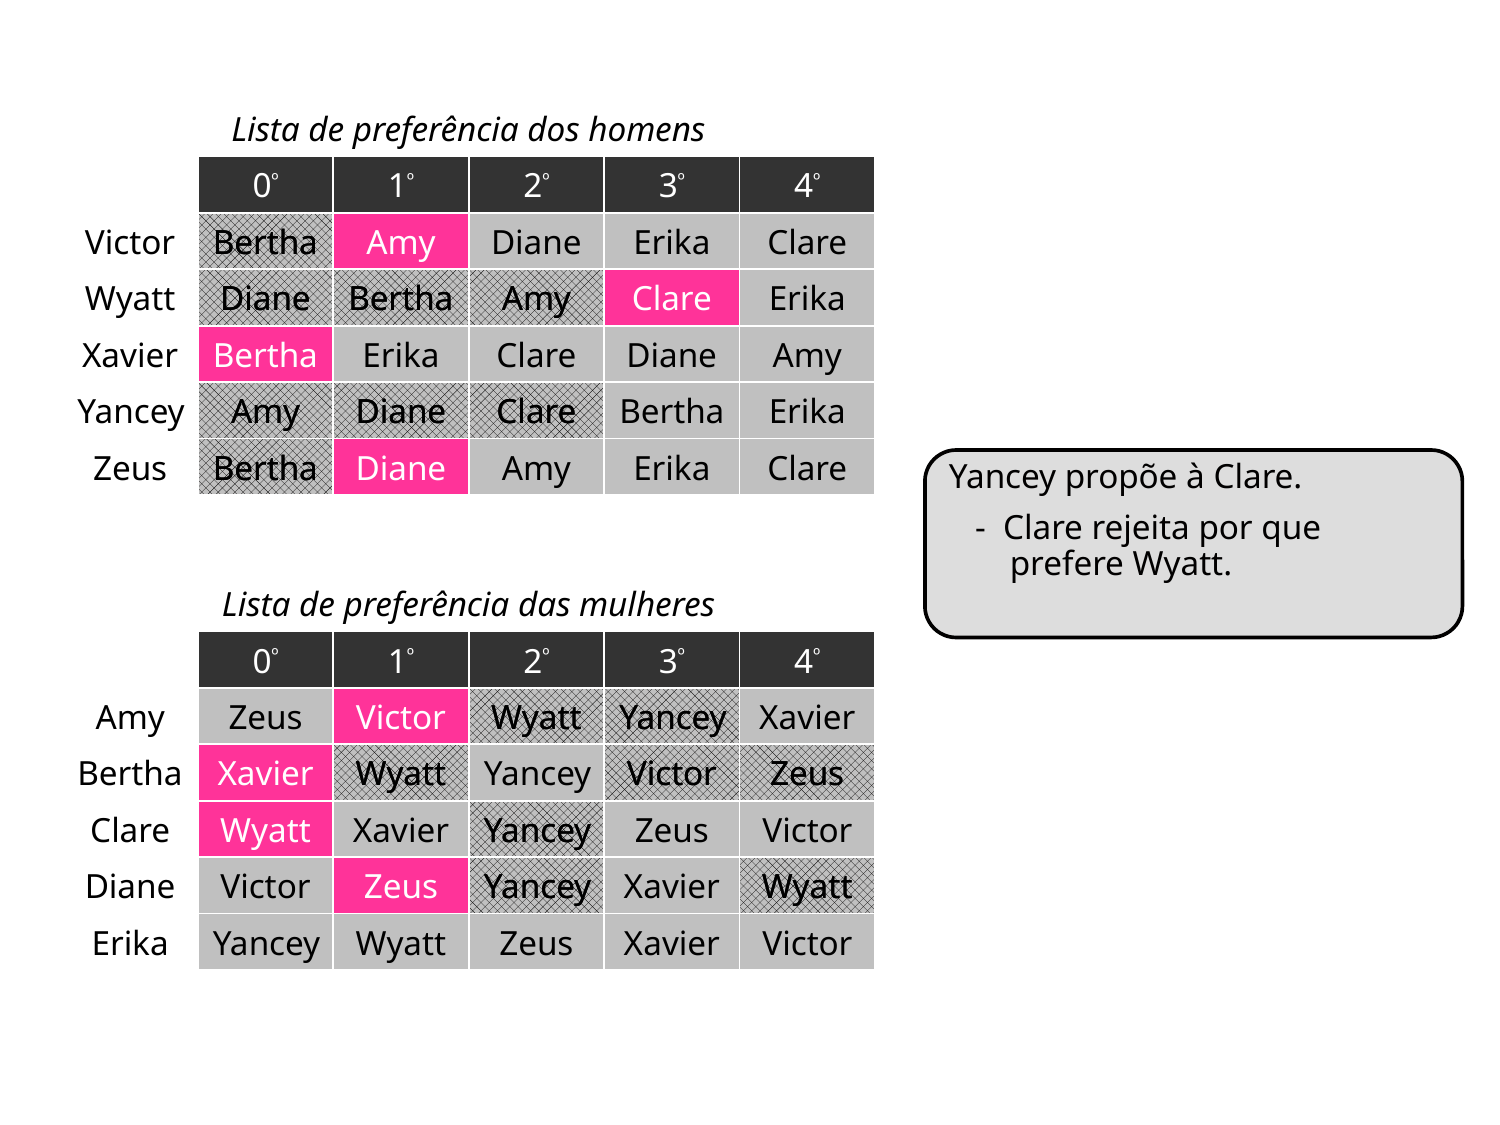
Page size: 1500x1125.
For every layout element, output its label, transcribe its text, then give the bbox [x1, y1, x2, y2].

text_box Diane [333, 382, 468, 438]
text_box Bertha [197, 325, 334, 382]
text_box Yancey [469, 858, 605, 914]
text_box Bertha [197, 438, 333, 496]
text_box Bertha [197, 212, 333, 269]
text_box Diane [333, 438, 469, 496]
text_box Wyatt [739, 857, 875, 914]
text_box Amy [333, 212, 469, 269]
text_box Victor [604, 745, 739, 801]
text_box Wyatt [197, 800, 334, 858]
text_box Zeus [739, 744, 875, 801]
text_box Zeus [333, 857, 469, 914]
text_box Diane [197, 269, 333, 325]
text_box Amy [468, 269, 604, 326]
text_box Clare [604, 269, 740, 326]
text_box Bertha [333, 269, 468, 326]
text_box Amy [197, 382, 333, 438]
text_box Victor [333, 687, 468, 744]
text_box Yancey [468, 800, 605, 858]
text_box Yancey [605, 687, 740, 745]
text_box Wyatt [333, 744, 469, 801]
text_box Yancey propõe à Clare. - Clare rejeita por que prefere Wyatt. [924, 450, 1463, 638]
text_box Xavier [197, 744, 333, 800]
text_box Wyatt [468, 687, 605, 745]
text_box Clare [468, 382, 605, 439]
